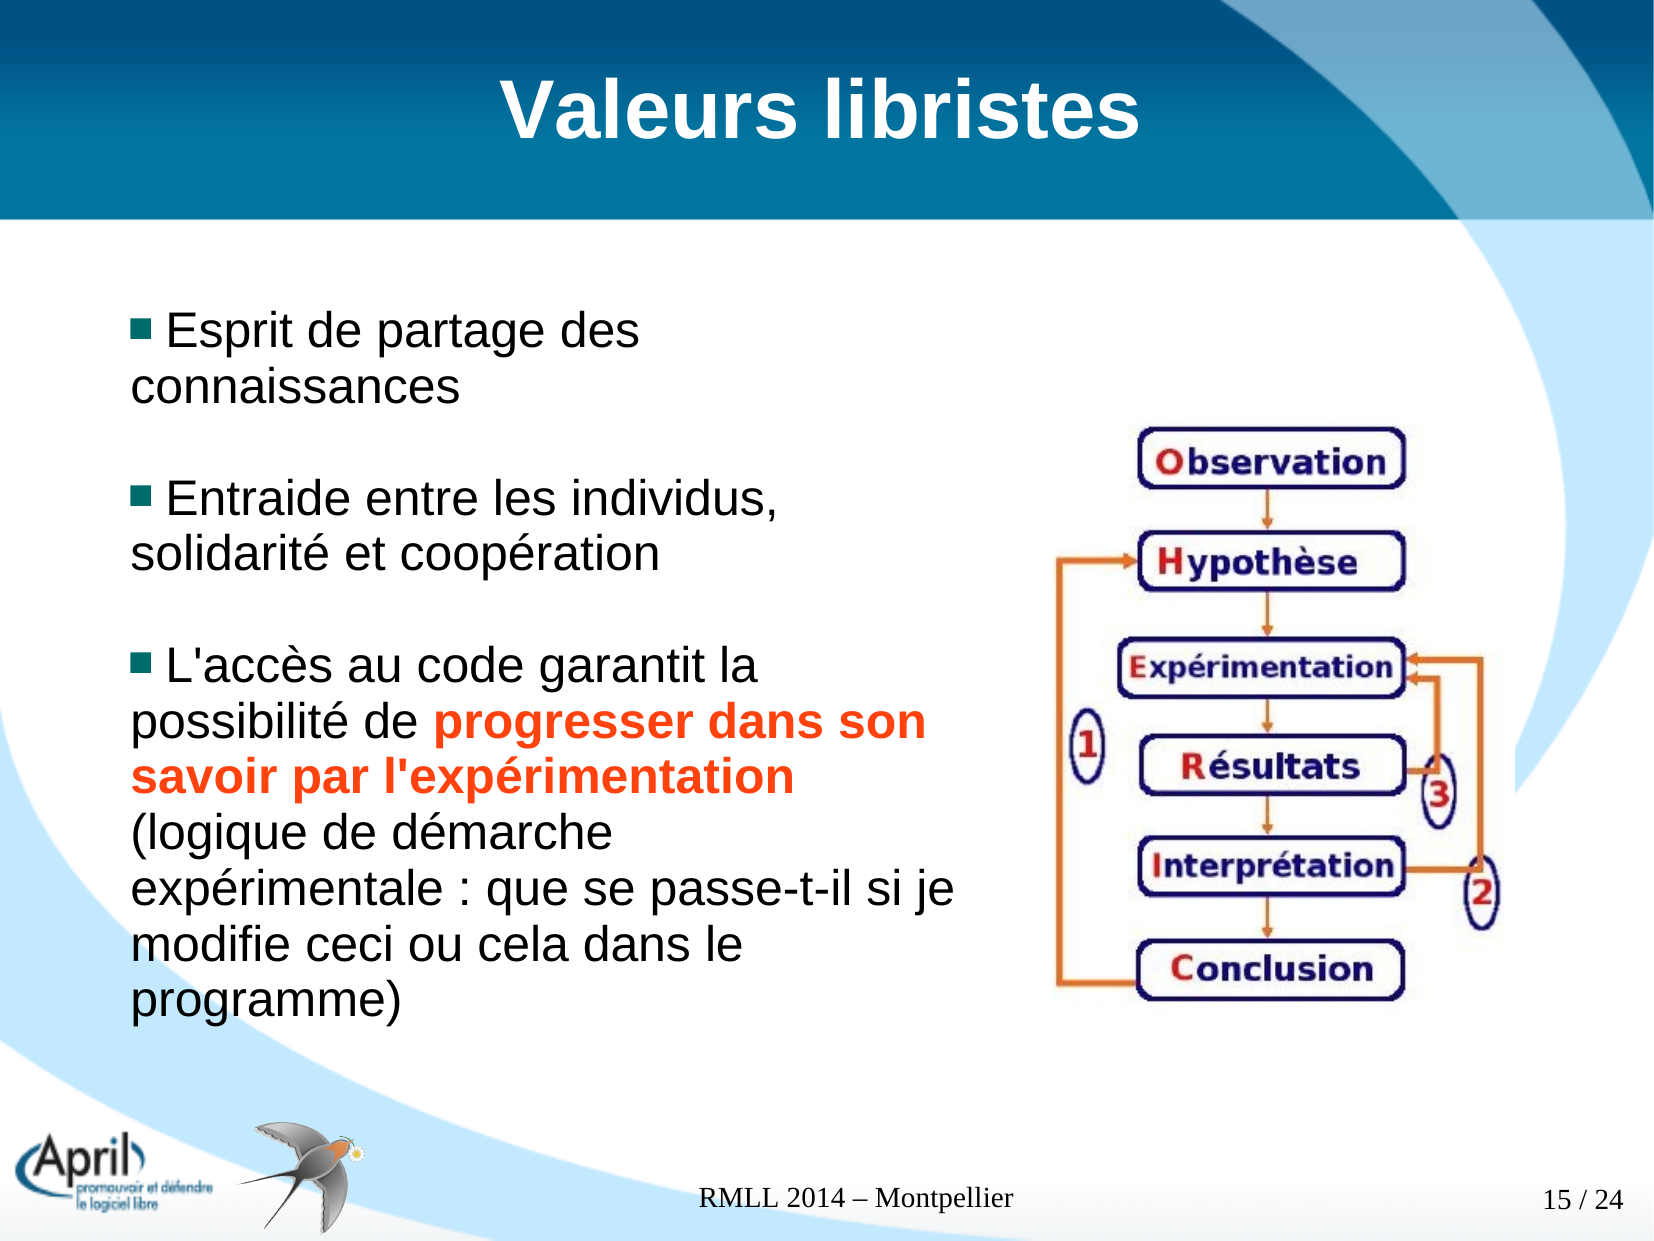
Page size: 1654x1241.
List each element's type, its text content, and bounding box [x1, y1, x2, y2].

picture [0, 0, 1654, 1241]
text_box Esprit de partage des connaissances Entraide entre les individus, solidarité et coopération L'accès au code garantit la possibilité de progresser dans son savoir par l'expérimentation (logique de démarche expérimentale : que se passe-t-il si je modifie ceci ou cela dans le programme) [115, 295, 975, 1091]
title Valeurs libristes [76, 5, 1565, 213]
